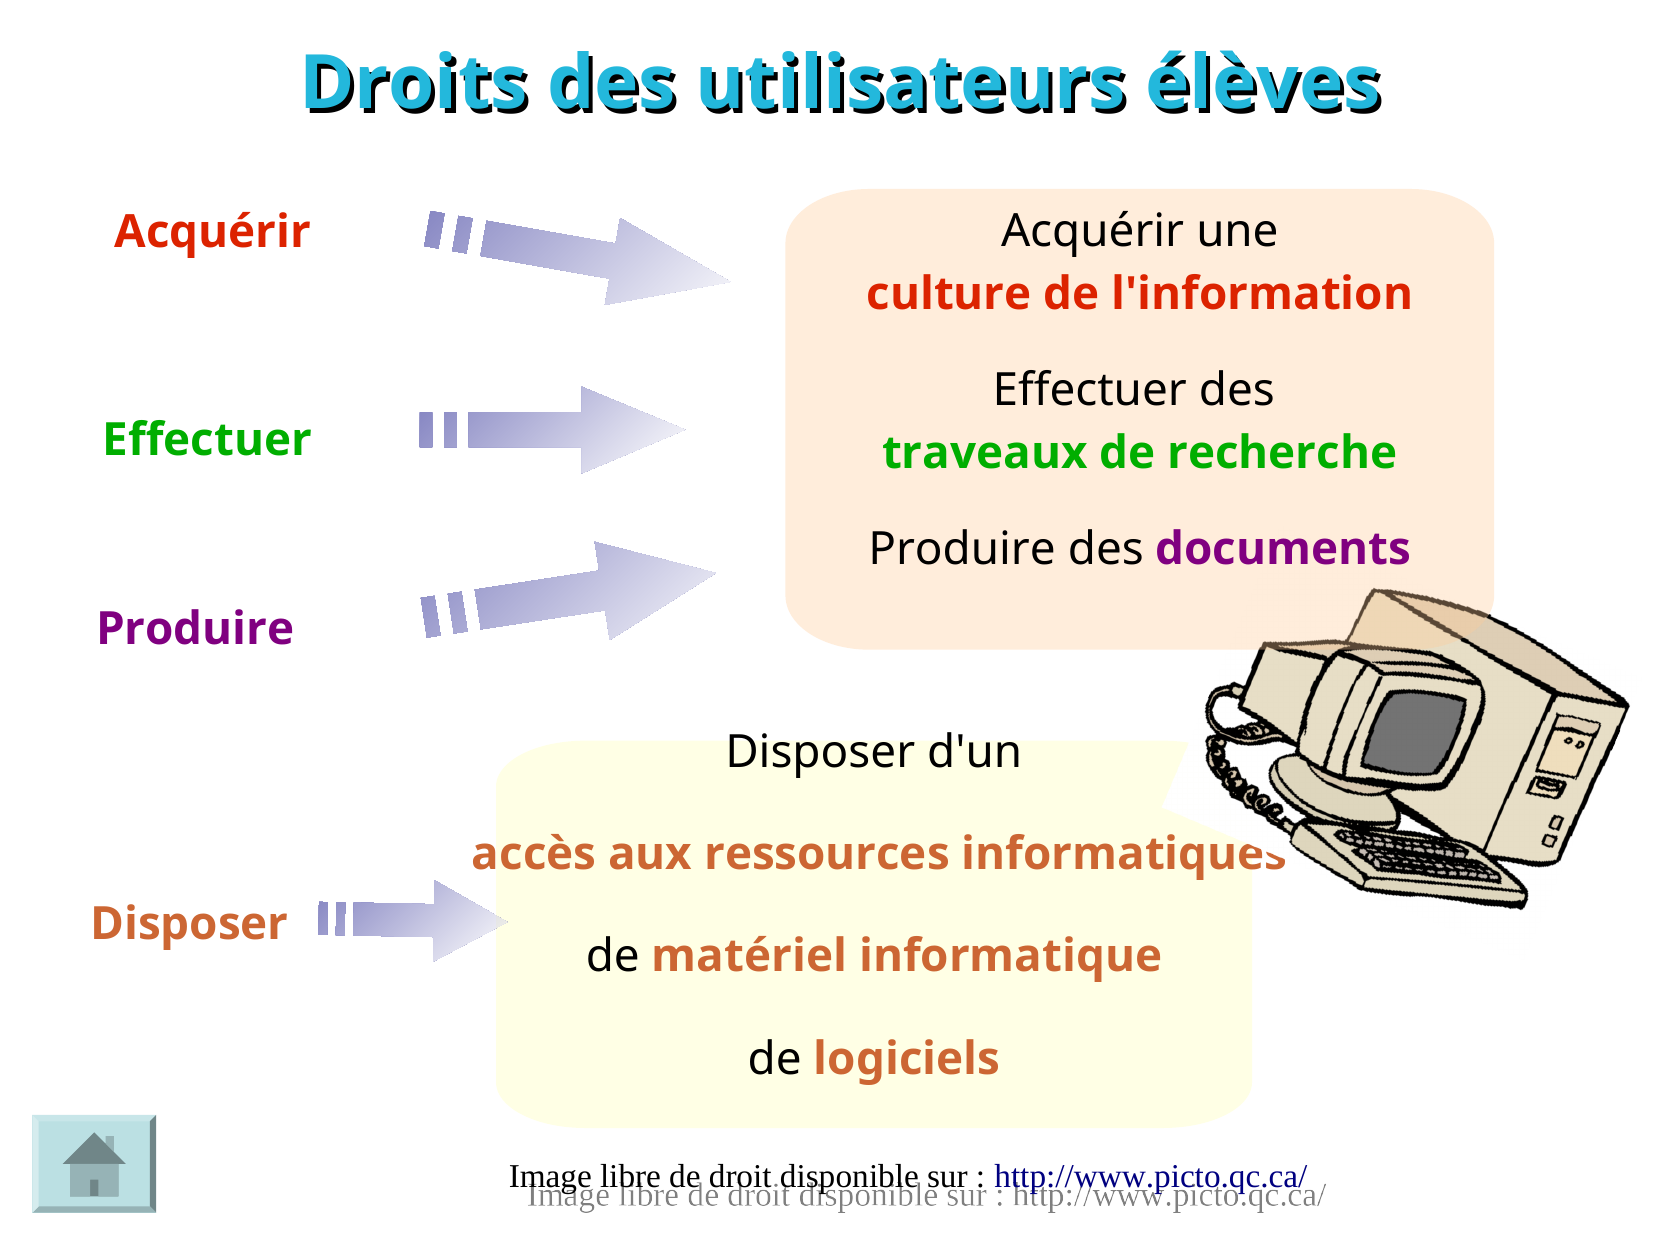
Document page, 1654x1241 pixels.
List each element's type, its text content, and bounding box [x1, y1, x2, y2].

text_box [480, 218, 731, 305]
text_box [447, 591, 468, 634]
text_box [318, 901, 328, 935]
text_box [424, 211, 445, 249]
text_box [34, 1114, 157, 1213]
text_box [420, 595, 441, 638]
text_box Image libre de droit disponible sur : http://www.picto.qc.ca/ [265, 1141, 1560, 1211]
text_box Effectuer [77, 372, 338, 504]
title Droits des utilisateurs élèves [124, 0, 1557, 160]
text_box [419, 412, 433, 448]
text_box Disposer [59, 857, 320, 988]
text_box [474, 541, 716, 640]
text_box [452, 215, 473, 254]
text_box [335, 902, 346, 936]
text_box Acquérir une culture de l'information Effectuer des traveaux de recherche Produire des documents [785, 188, 1495, 650]
picture [1161, 614, 1642, 960]
text_box Acquérir [82, 165, 344, 296]
text_box [353, 880, 508, 962]
text_box Produire [71, 561, 332, 693]
text_box Disposer d'un accès aux ressources informatiques de matériel informatique de logiciels [496, 740, 1253, 1129]
text_box [468, 386, 686, 474]
text_box [444, 412, 457, 448]
